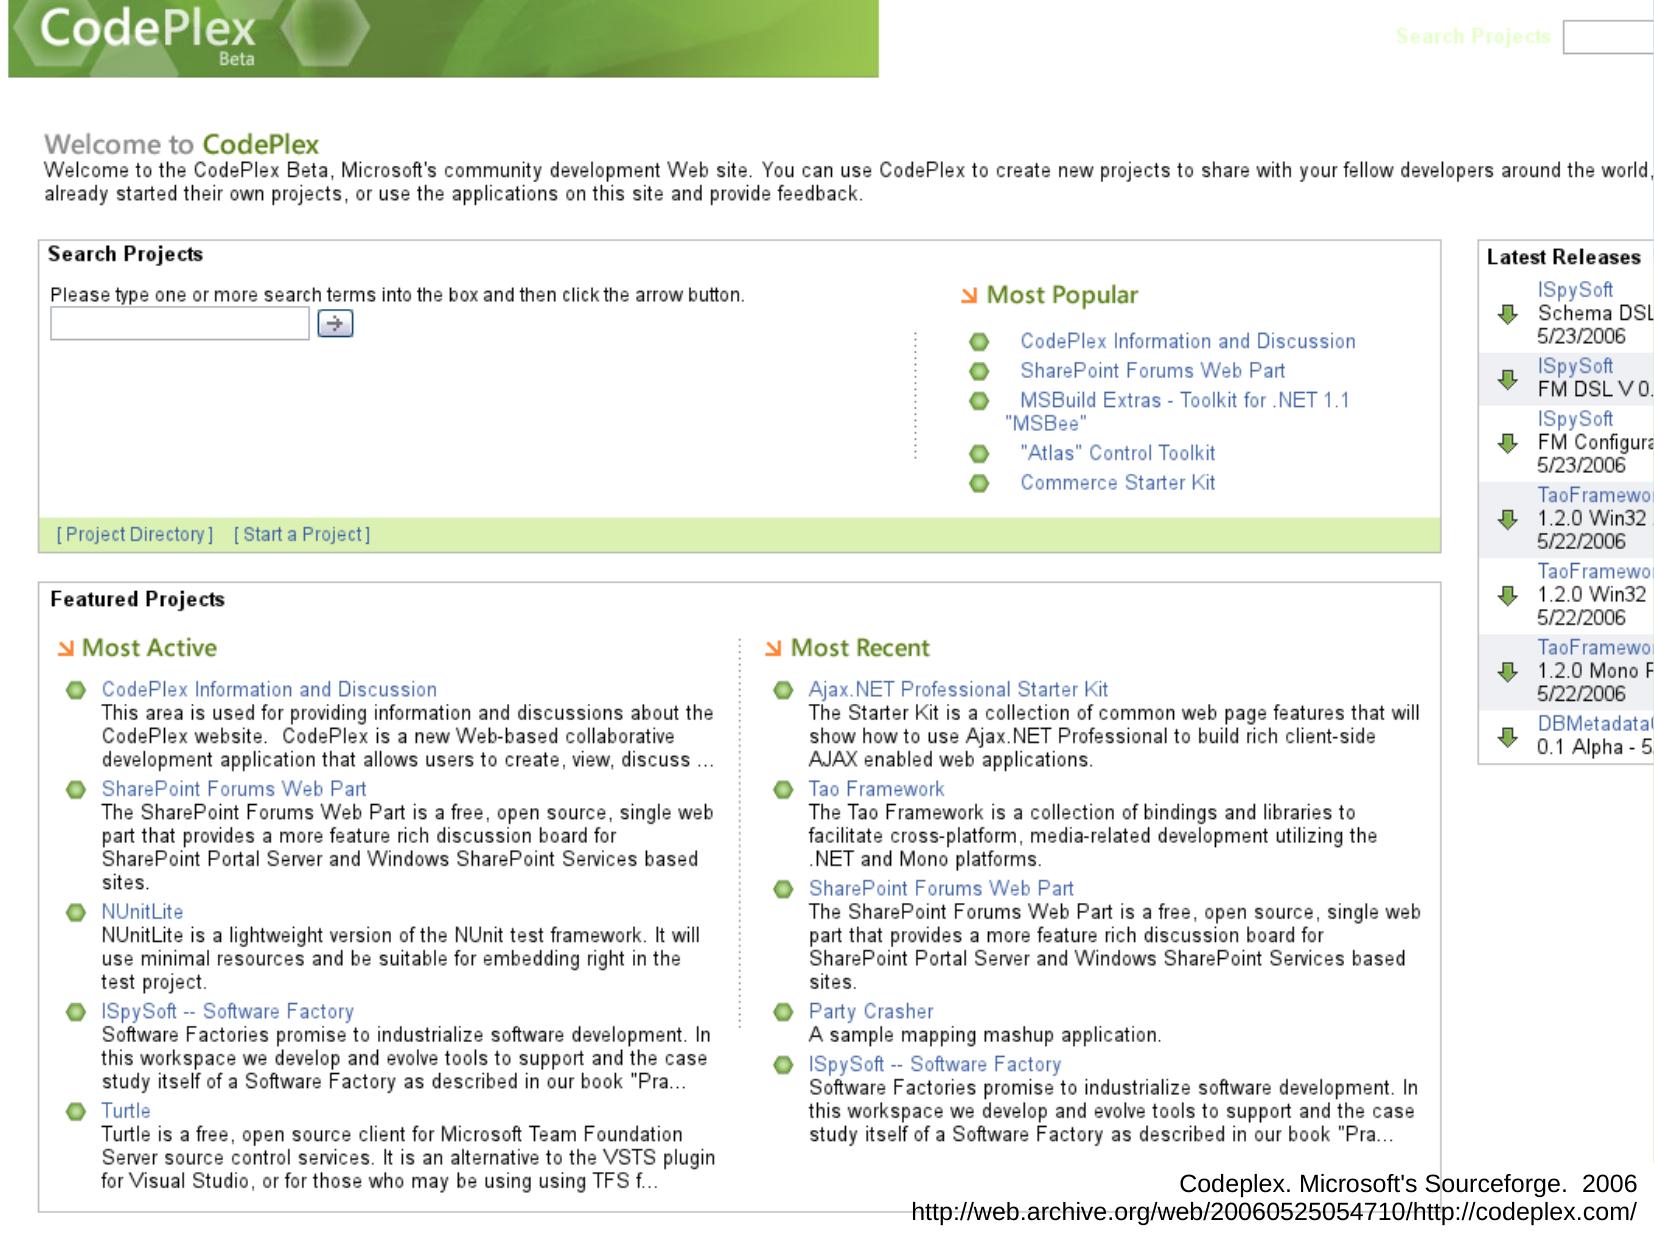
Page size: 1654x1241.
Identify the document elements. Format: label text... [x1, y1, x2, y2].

picture [0, 0, 1654, 1241]
text_box Codeplex. Microsoft's Sourceforge. 2006 http://web.archive.org/web/20060525054710/http://codeplex.com/ [19, 1162, 1654, 1234]
